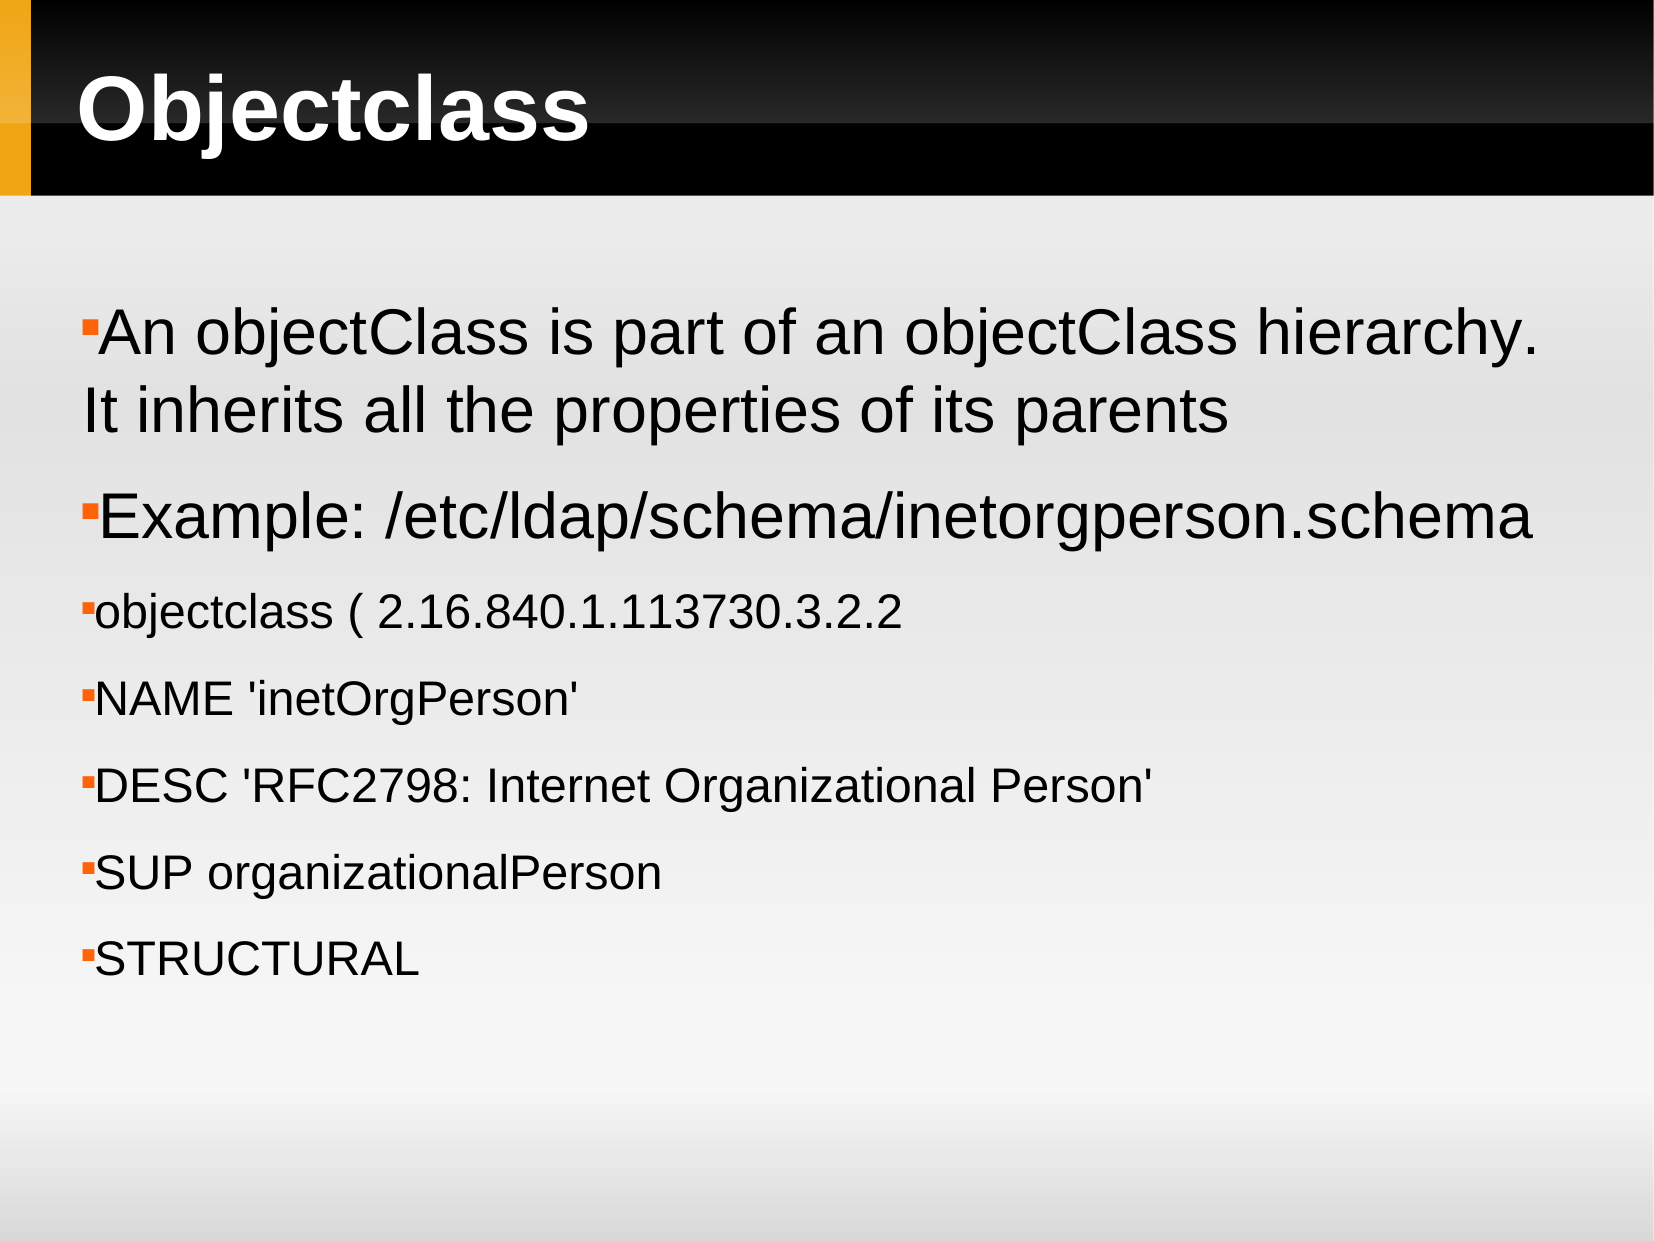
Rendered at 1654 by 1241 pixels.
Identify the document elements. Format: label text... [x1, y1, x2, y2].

list An objectClass is part of an objectClass hierarchy. It inherits all the properties of its parents Example: /etc/ldap/schema/inetorgperson.schema objectclass ( 2.16.840.1.113730.3.2.2 NAME 'inetOrgPerson' DESC 'RFC2798: Internet Organizational Person' SUP organizationalPerson STRUCTURAL [82, 290, 1571, 1120]
title Objectclass [76, 7, 1565, 200]
